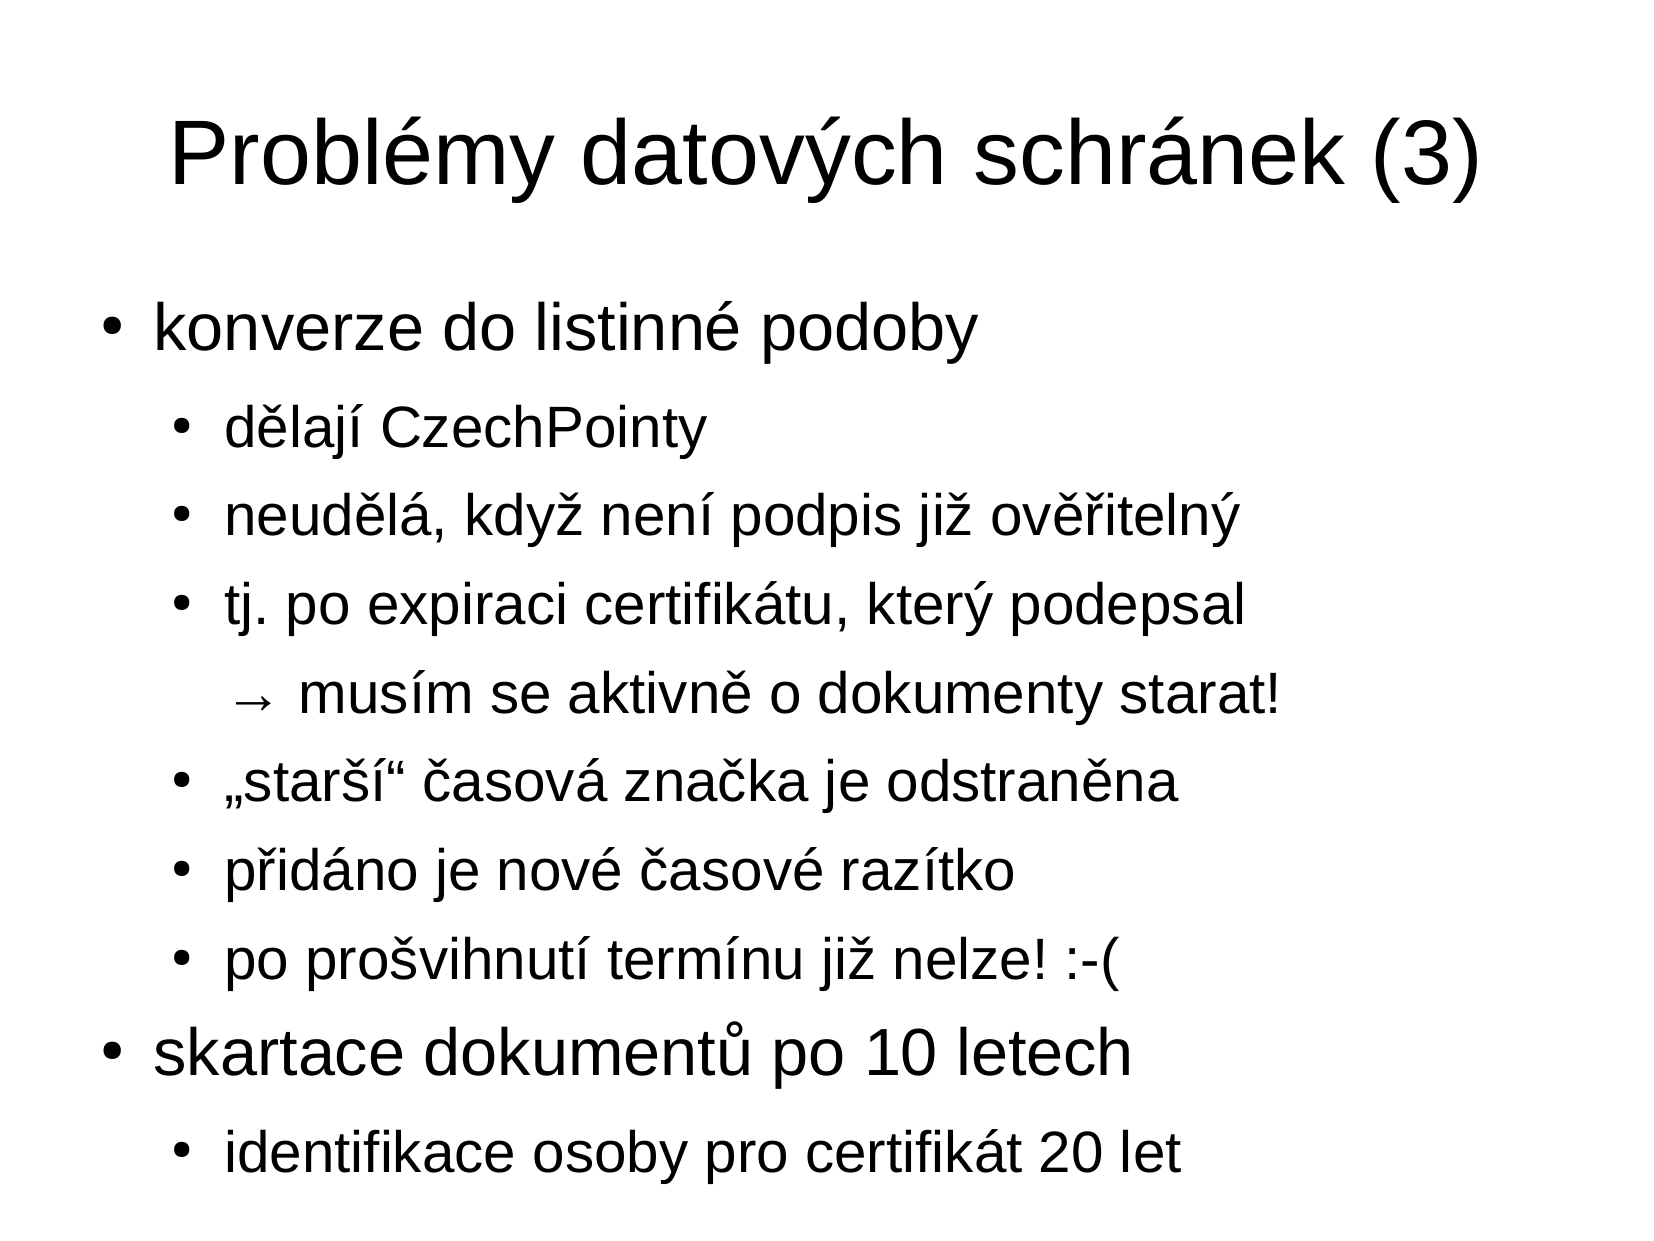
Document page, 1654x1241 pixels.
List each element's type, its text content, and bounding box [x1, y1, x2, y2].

list konverze do listinné podoby dělají CzechPointy neudělá, když není podpis již ověřitelný tj. po expiraci certifikátu, který podepsal → musím se aktivně o dokumenty starat! „starší“ časová značka je odstraněna přidáno je nové časové razítko po prošvihnutí termínu již nelze! :-( skartace dokumentů po 10 letech identifikace osoby pro certifikát 20 let [82, 290, 1538, 1185]
title Problémy datových schránek (3) [82, 49, 1571, 257]
